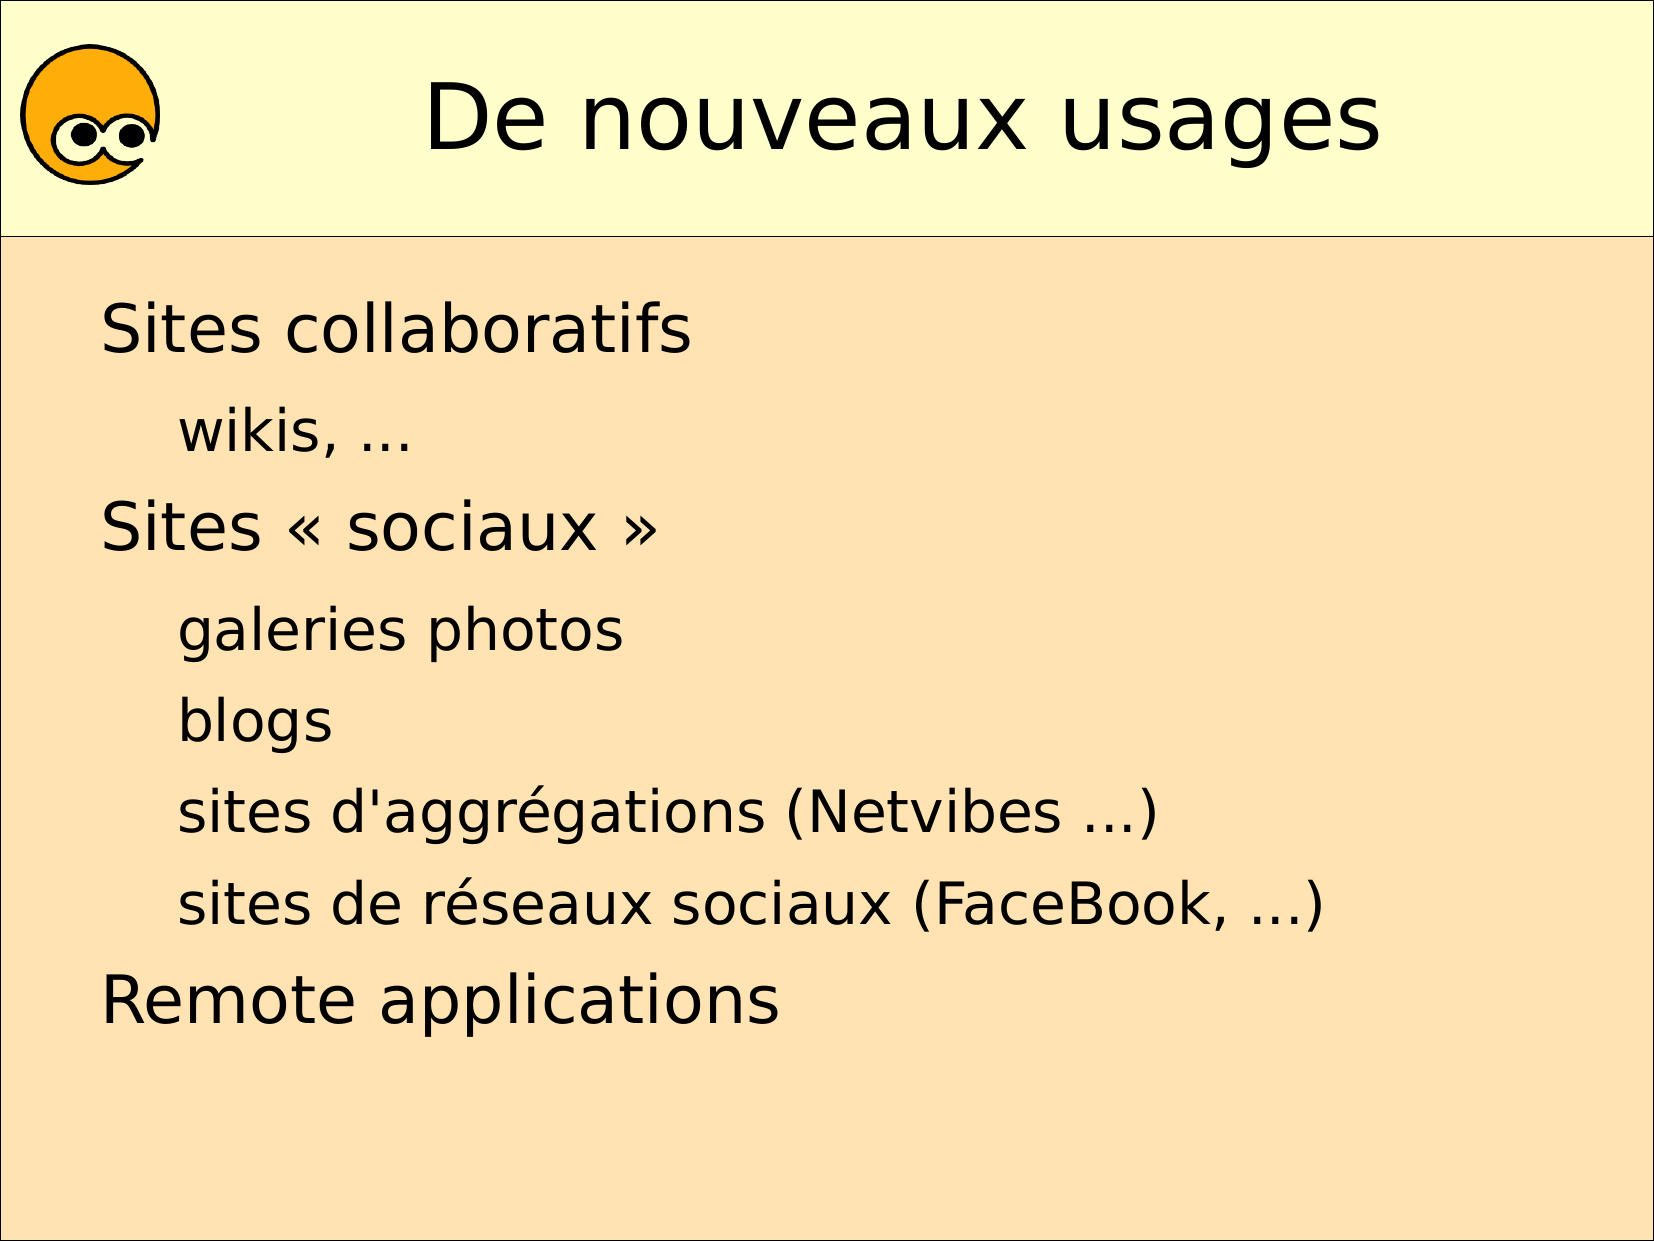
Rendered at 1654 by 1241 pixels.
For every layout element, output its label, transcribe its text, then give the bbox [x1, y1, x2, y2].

title De nouveaux usages [159, 13, 1648, 222]
picture [20, 44, 159, 185]
list Sites collaboratifs wikis, ... Sites « sociaux » galeries photos blogs sites d'aggrégations (Netvibes ...) sites de réseaux sociaux (FaceBook, ...) Remote applications [82, 290, 1571, 1109]
